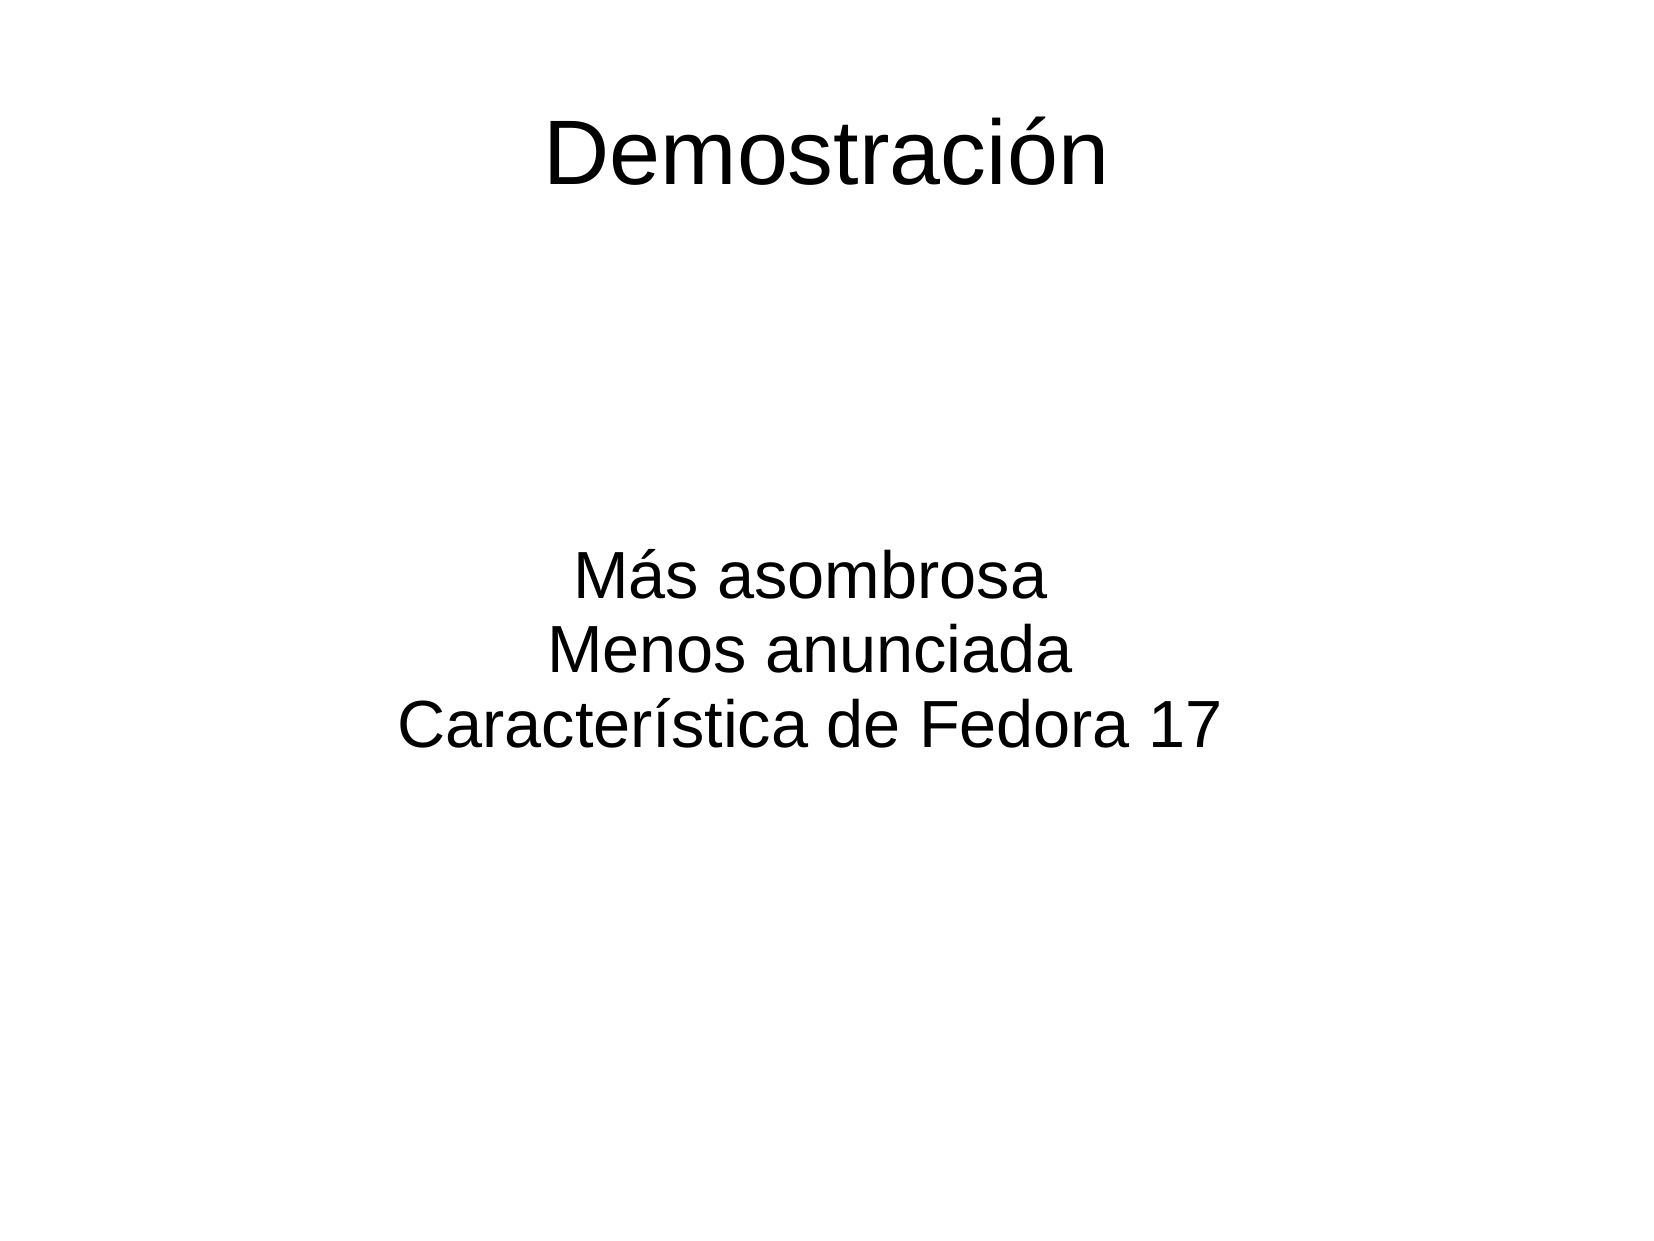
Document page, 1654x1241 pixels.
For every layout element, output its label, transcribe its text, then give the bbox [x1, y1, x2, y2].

subtitle Más asombrosa Menos anunciada Característica de Fedora 17 [82, 290, 1538, 1010]
title Demostración [82, 49, 1571, 257]
